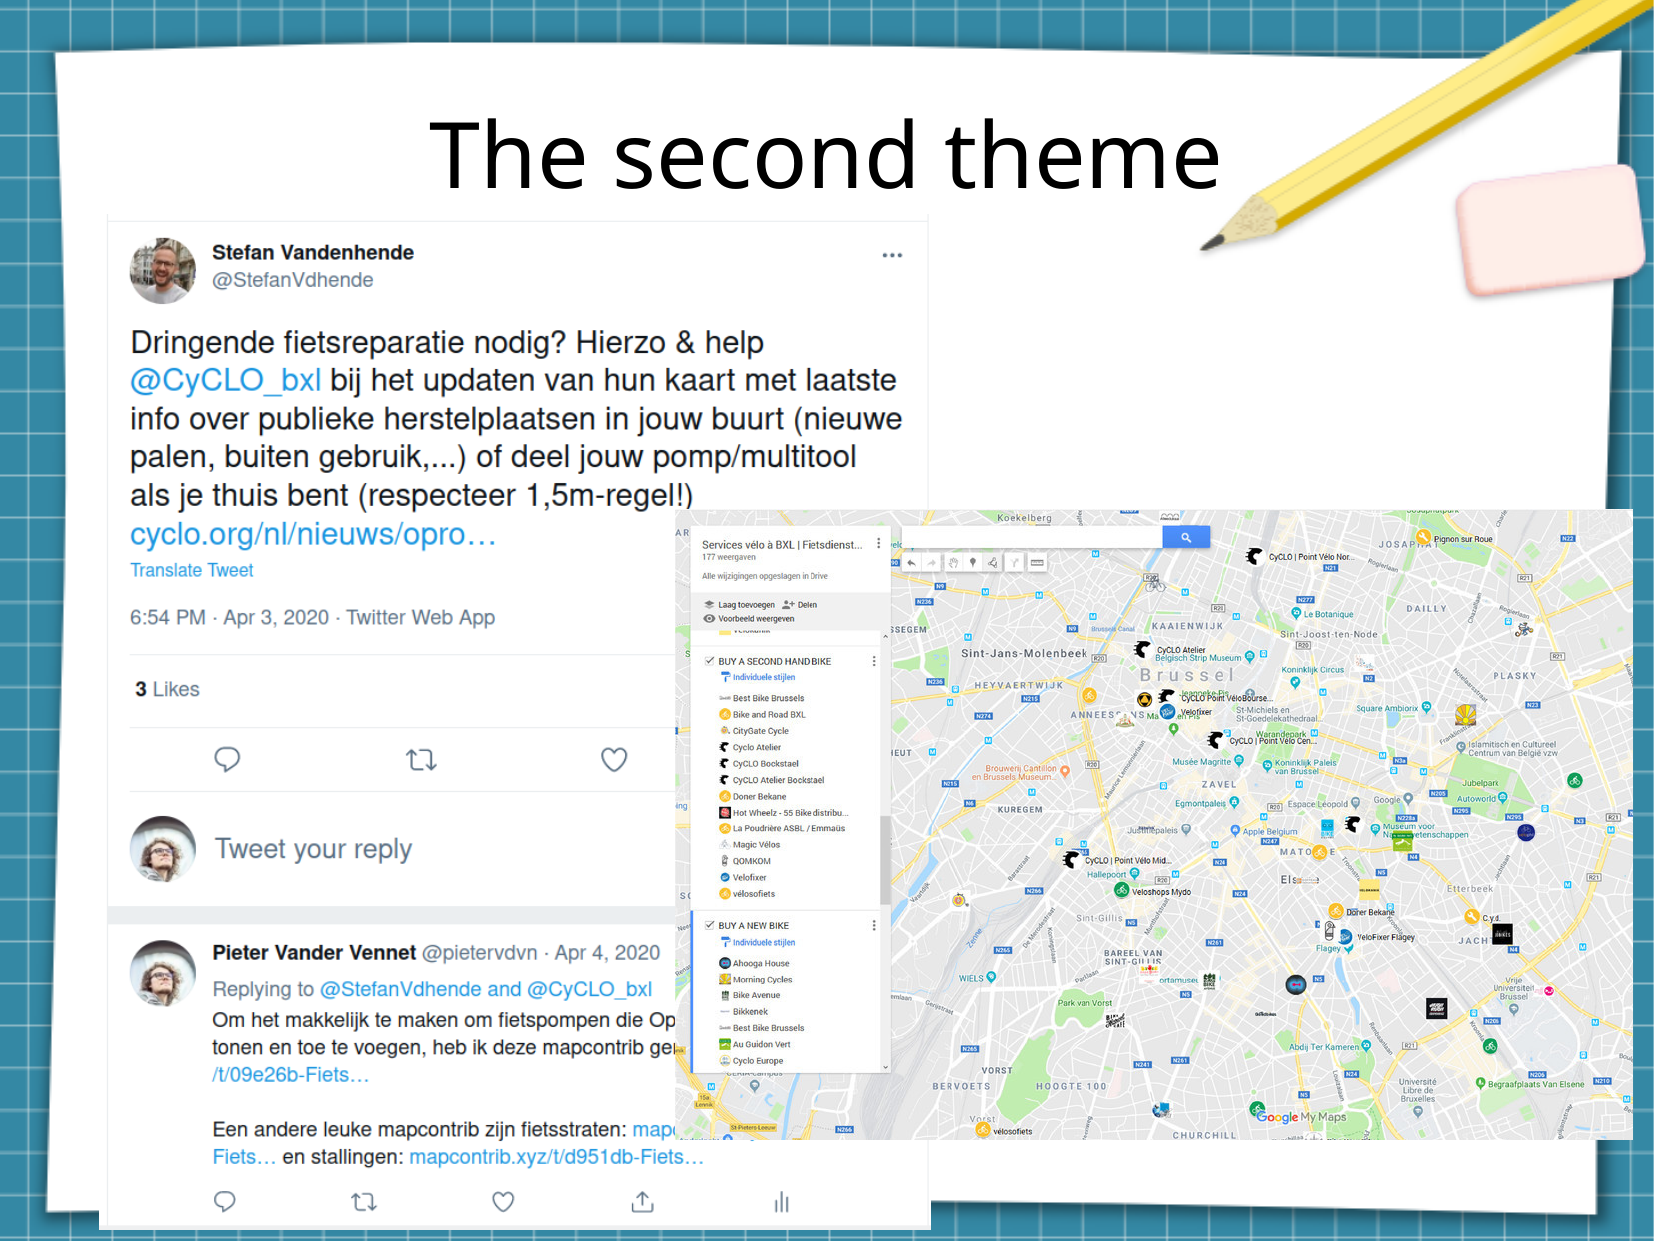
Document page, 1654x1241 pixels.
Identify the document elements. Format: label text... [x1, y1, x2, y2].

title The second theme [82, 49, 1571, 257]
picture [0, 0, 1654, 1241]
